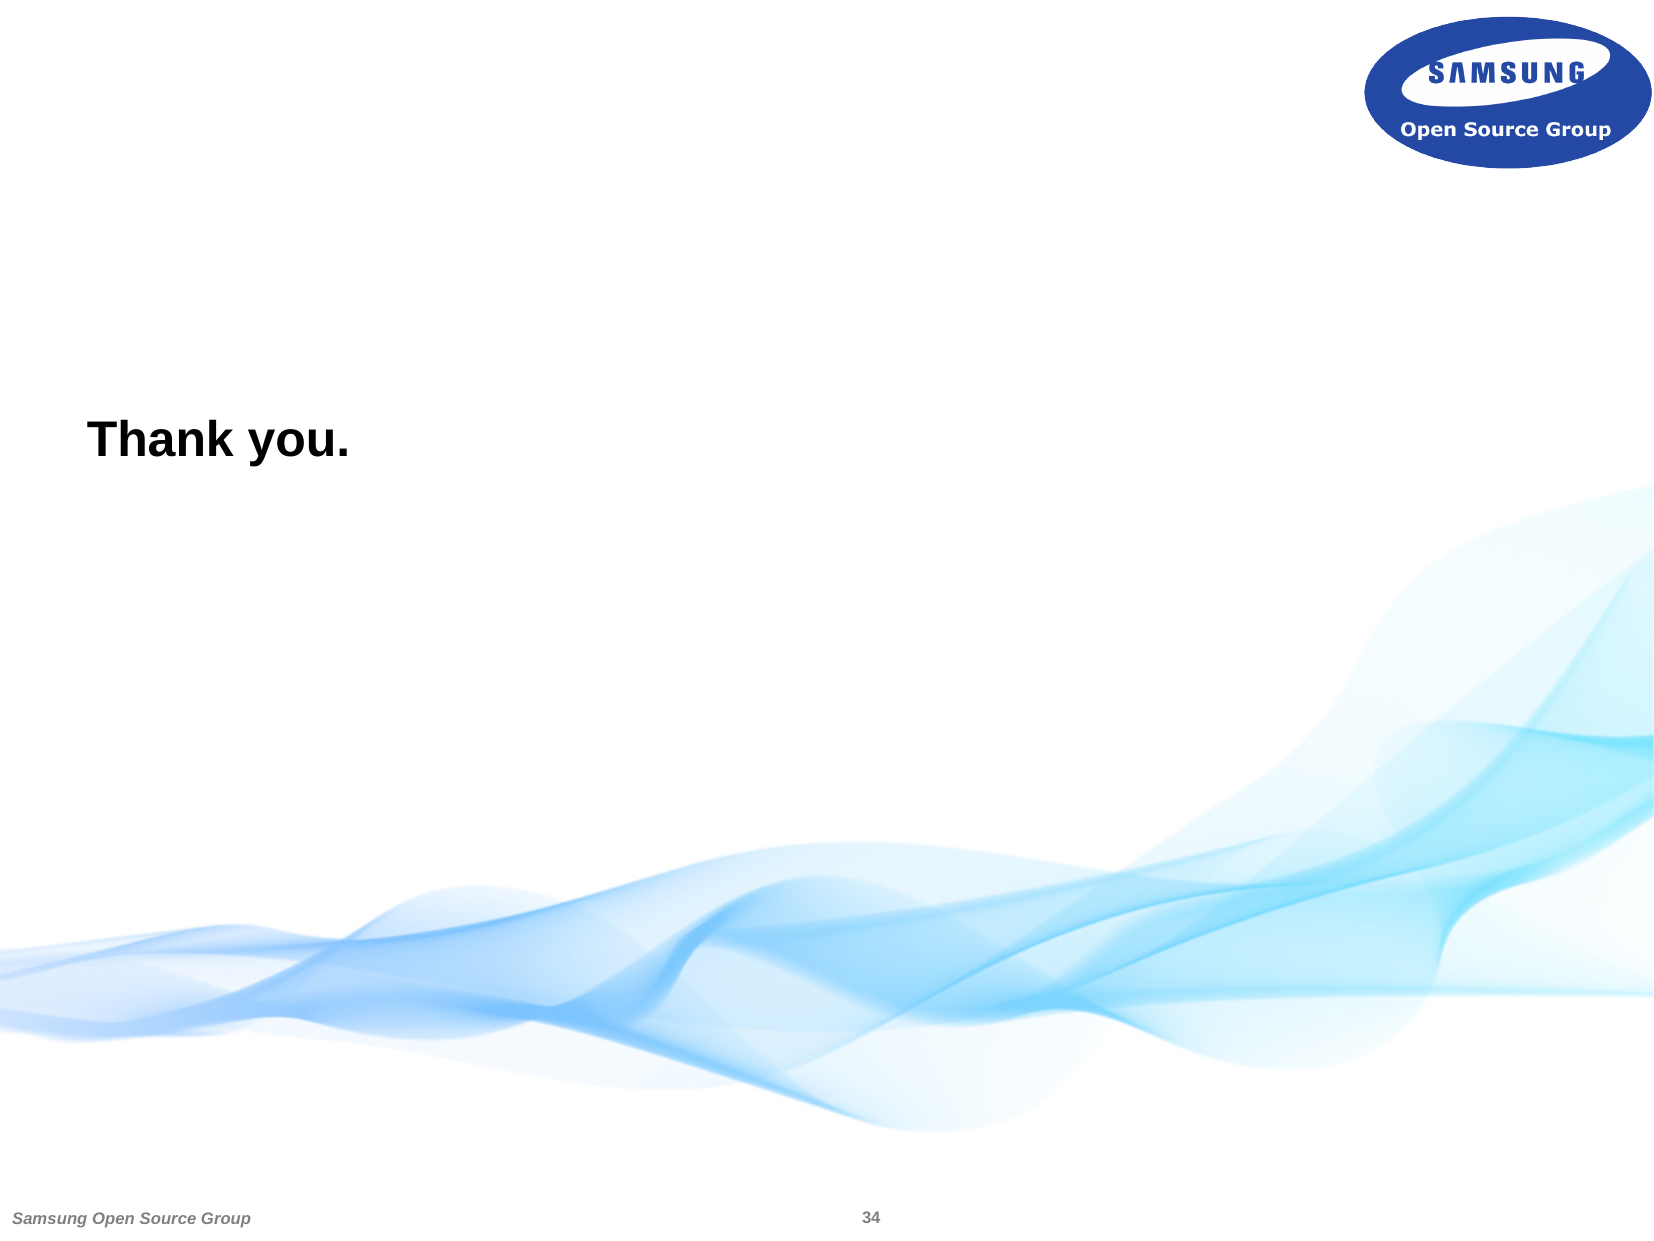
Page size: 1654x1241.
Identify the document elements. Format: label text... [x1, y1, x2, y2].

picture [0, 0, 1654, 1241]
title Thank you. [86, 333, 1575, 541]
